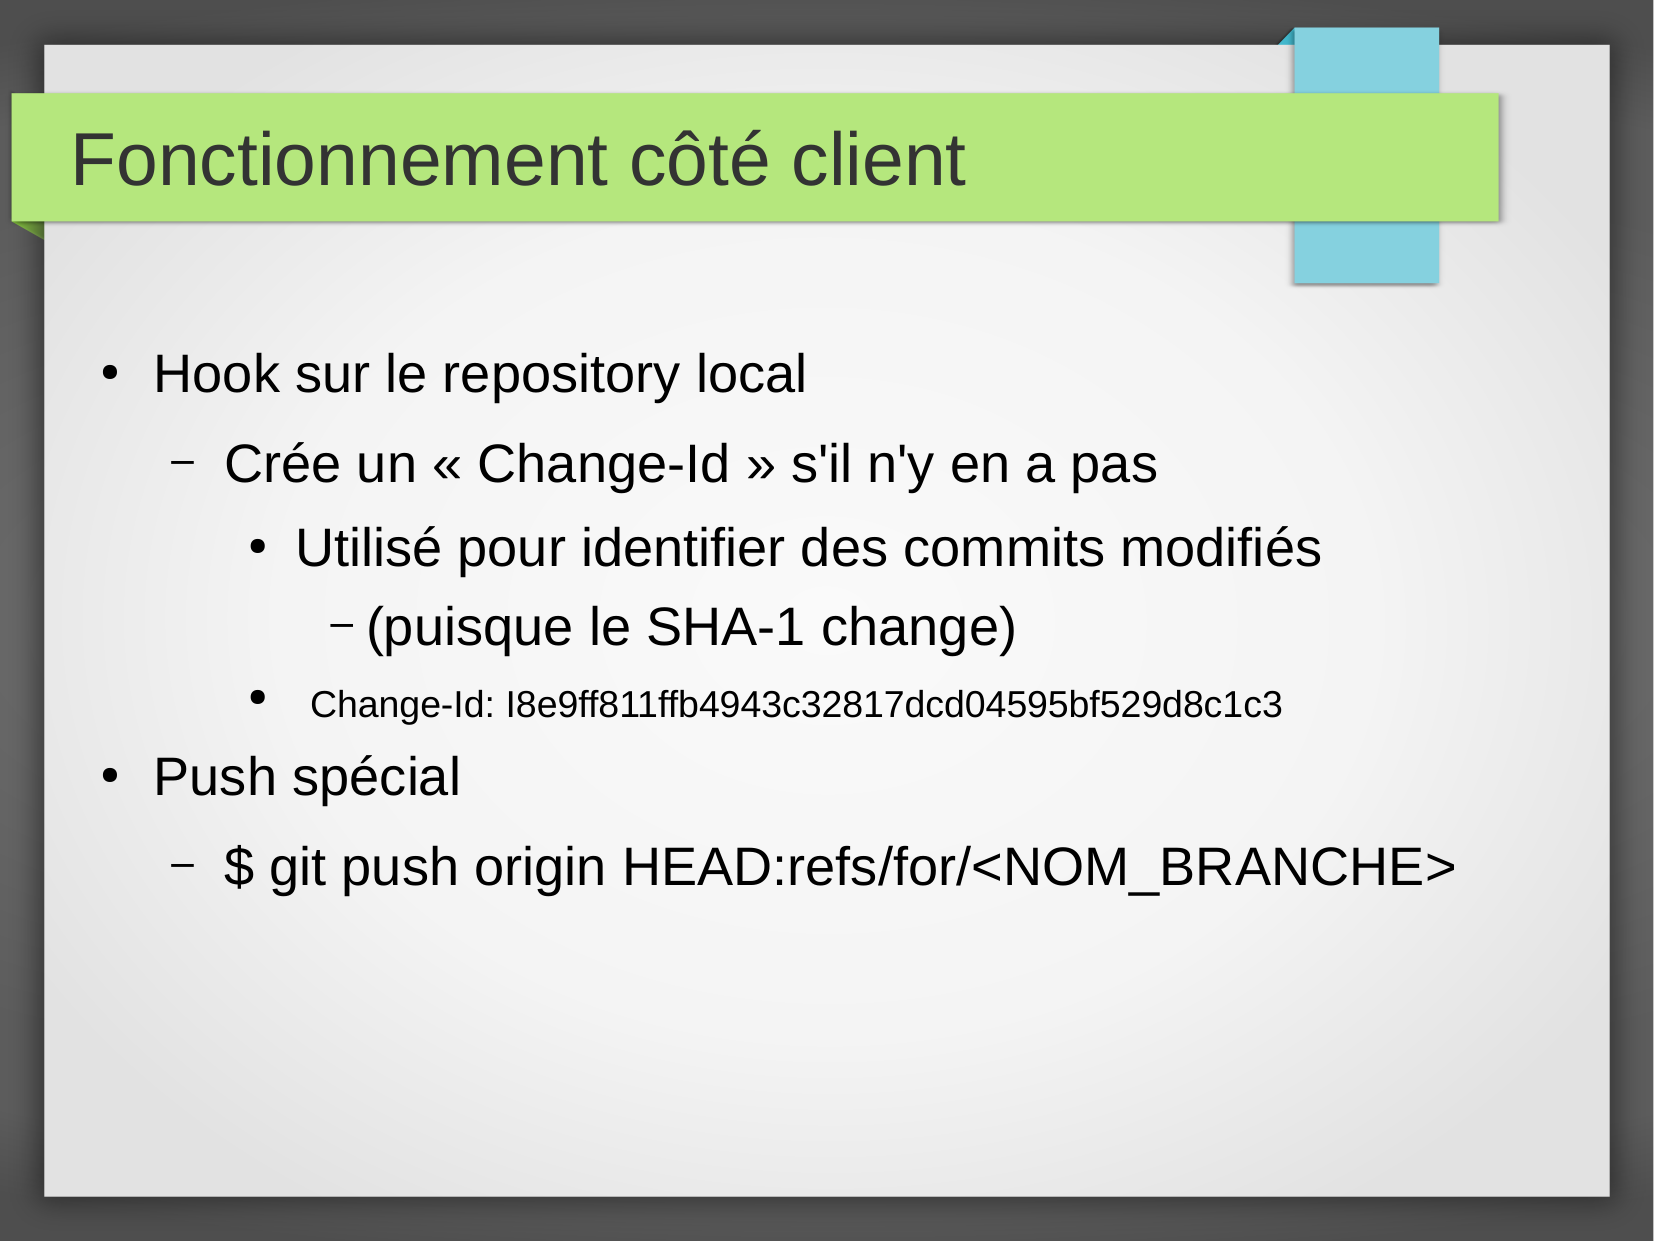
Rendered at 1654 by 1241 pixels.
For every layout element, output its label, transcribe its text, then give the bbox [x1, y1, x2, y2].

list Hook sur le repository local Crée un « Change-Id » s'il n'y en a pas Utilisé pour identifier des commits modifiés (puisque le SHA-1 change) Change-Id: I8e9ff811ffb4943c32817dcd04595bf529d8c1c3 Push spécial $ git push origin HEAD:refs/for/<NOM_BRANCHE> [82, 343, 1538, 1063]
title Fonctionnement côté client [70, 106, 1229, 213]
picture [0, 0, 1654, 1241]
